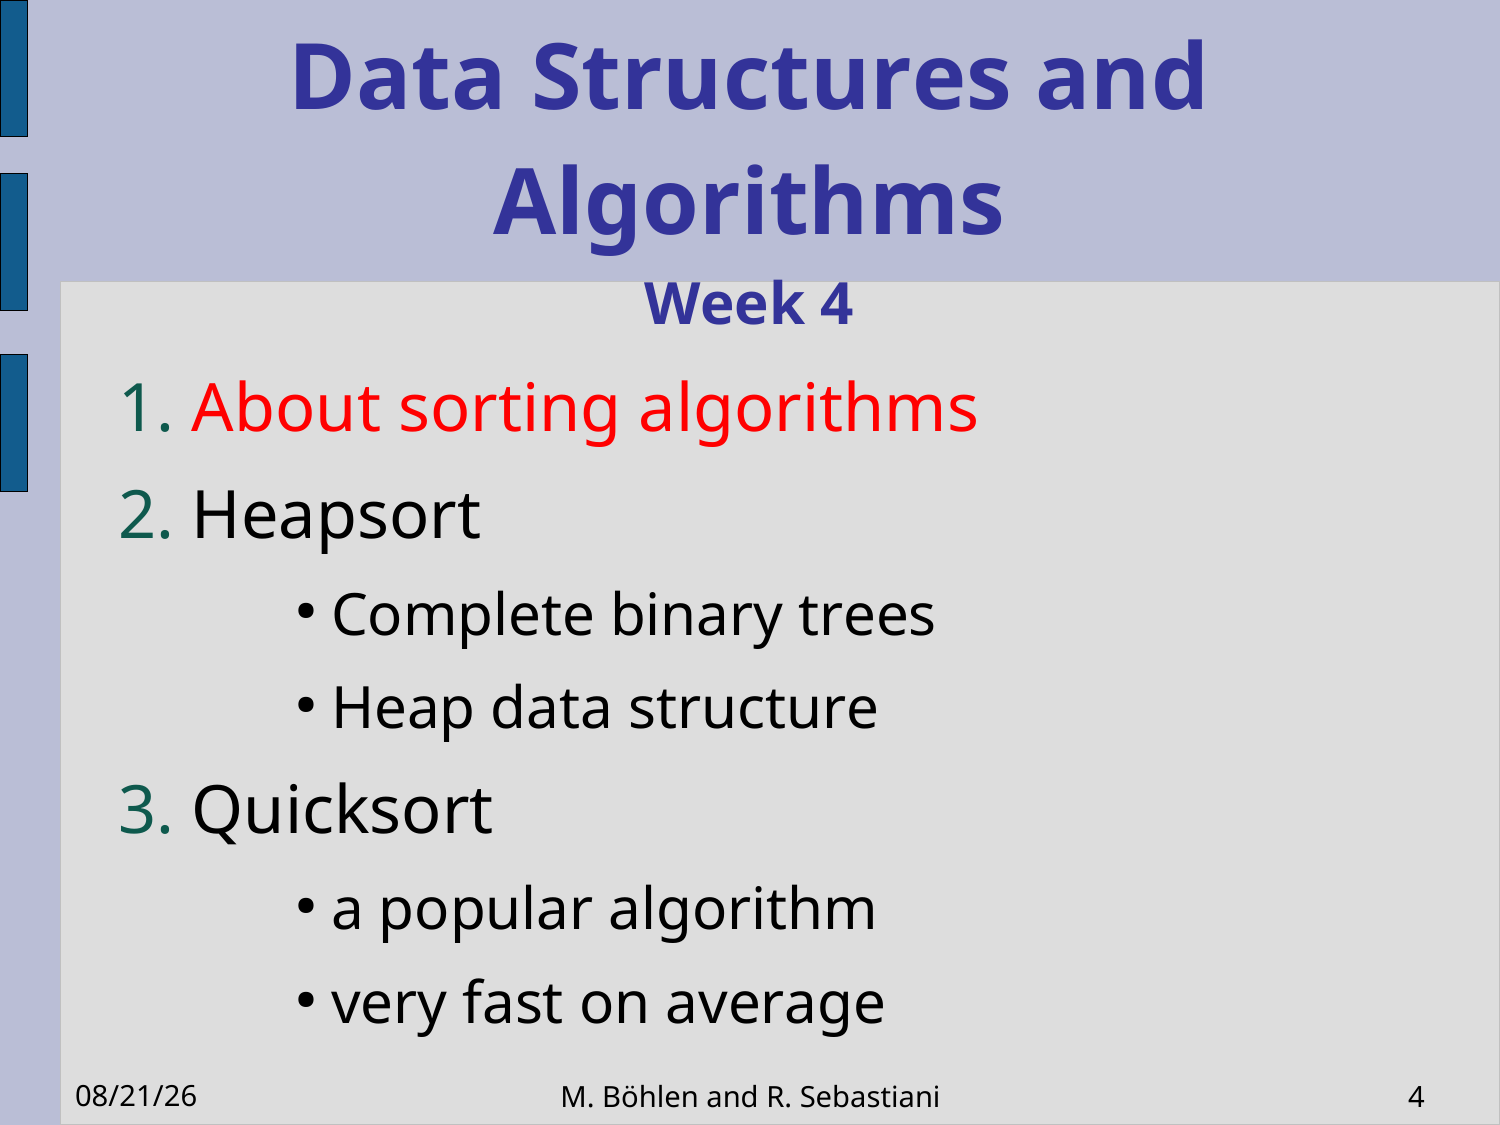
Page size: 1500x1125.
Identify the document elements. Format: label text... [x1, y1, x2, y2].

title Data Structures and Algorithms Week 4 [20, 75, 1479, 279]
list About sorting algorithms Heapsort Complete binary trees Heap data structure Quicksort a popular algorithm very fast on average [118, 359, 1124, 1001]
